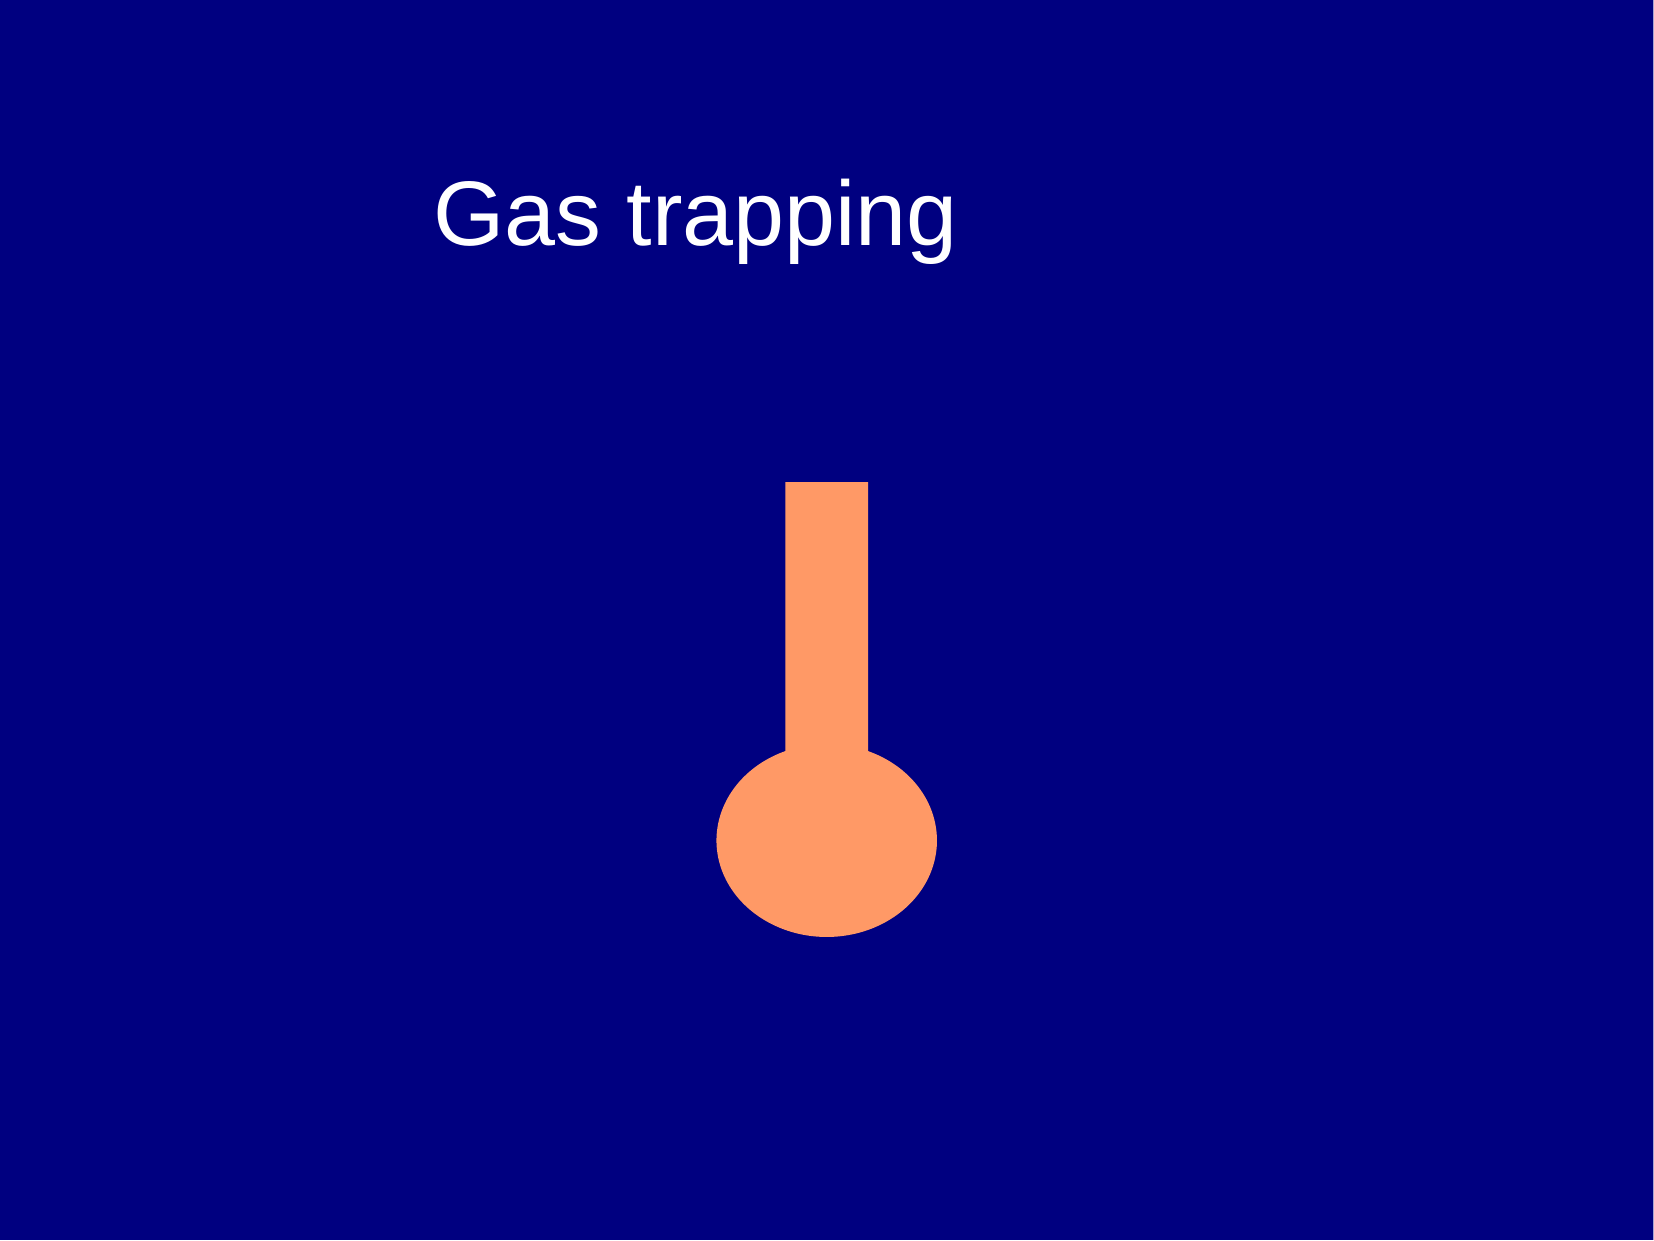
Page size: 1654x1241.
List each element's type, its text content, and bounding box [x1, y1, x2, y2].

text_box [716, 482, 937, 937]
title Gas trapping [124, 110, 1268, 317]
